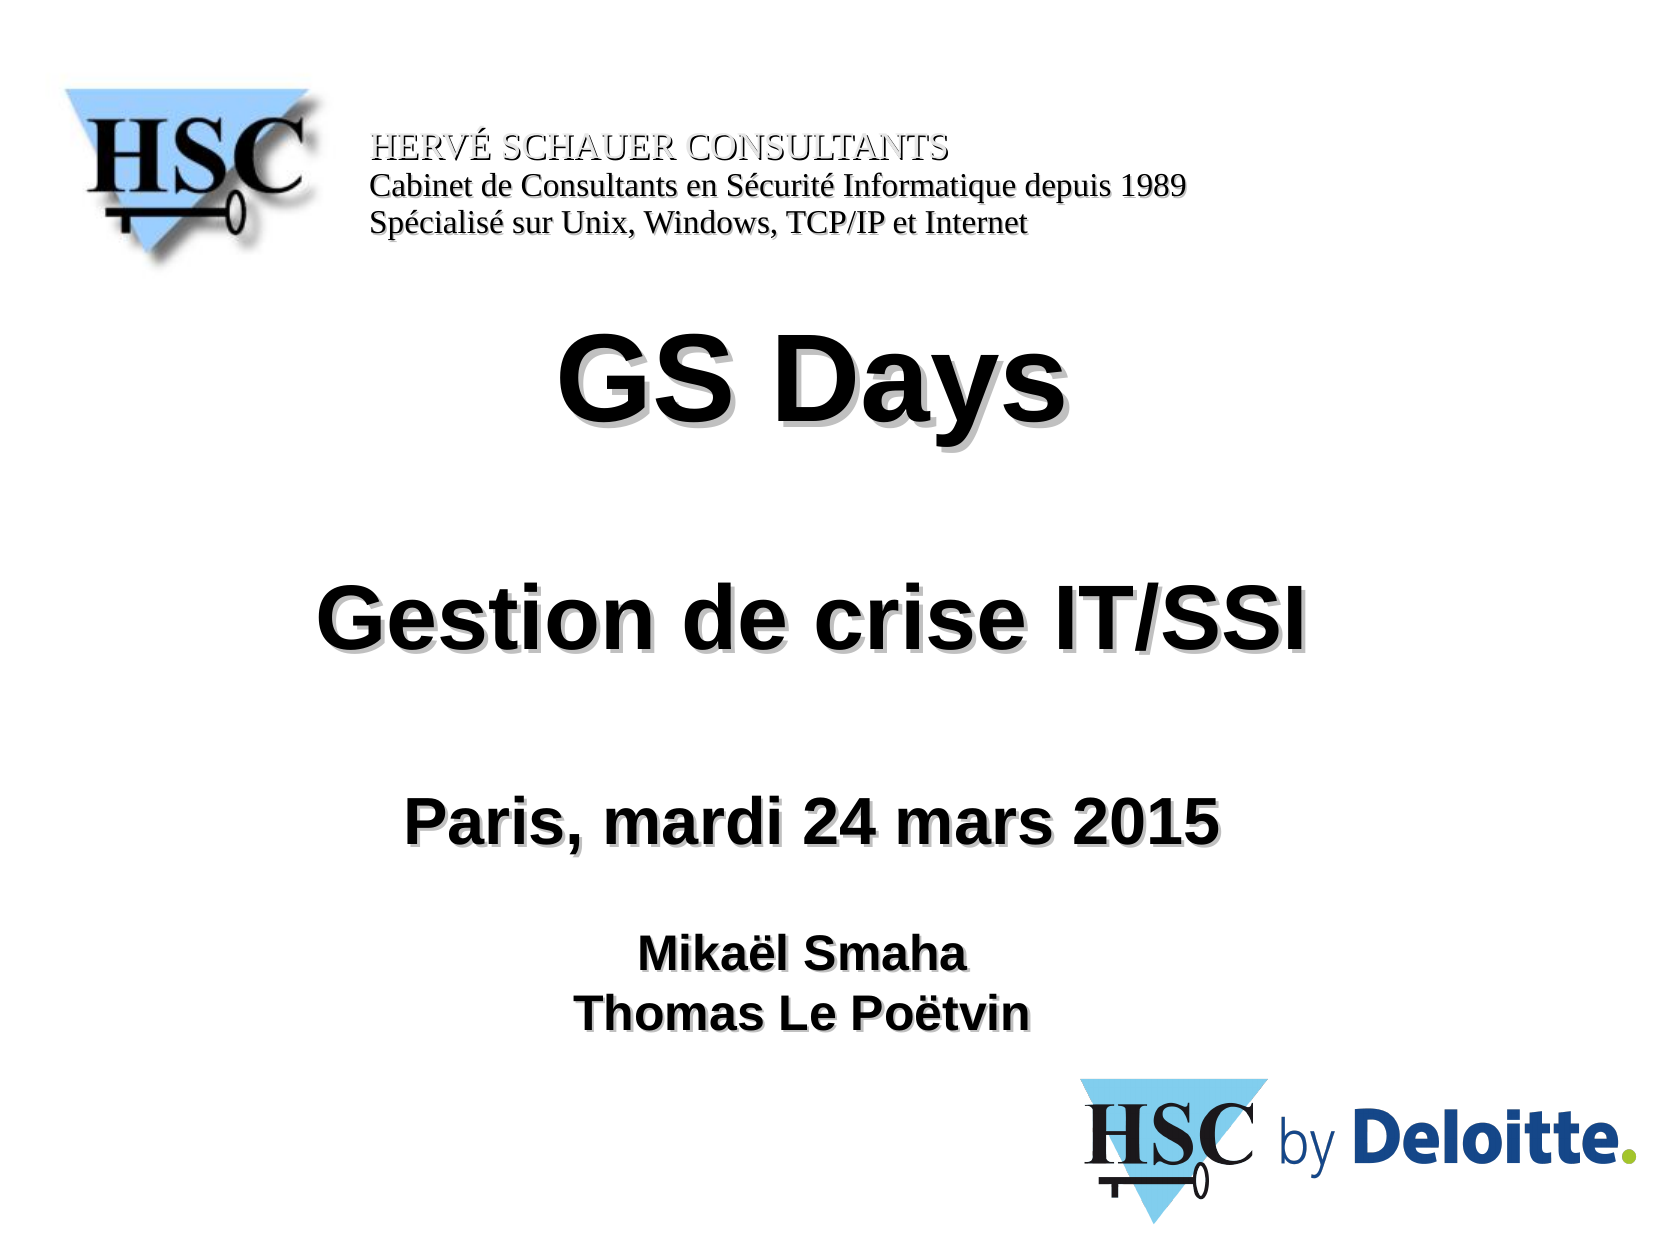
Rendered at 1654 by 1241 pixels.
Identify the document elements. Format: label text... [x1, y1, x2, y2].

title GS Days [14, 221, 1610, 522]
picture [1062, 1062, 1654, 1241]
title Gestion de crise IT/SSI Paris, mardi 24 mars 2015 [14, 525, 1610, 890]
title Mikaël Smaha Thomas Le Poëtvin [5, 876, 1600, 1084]
